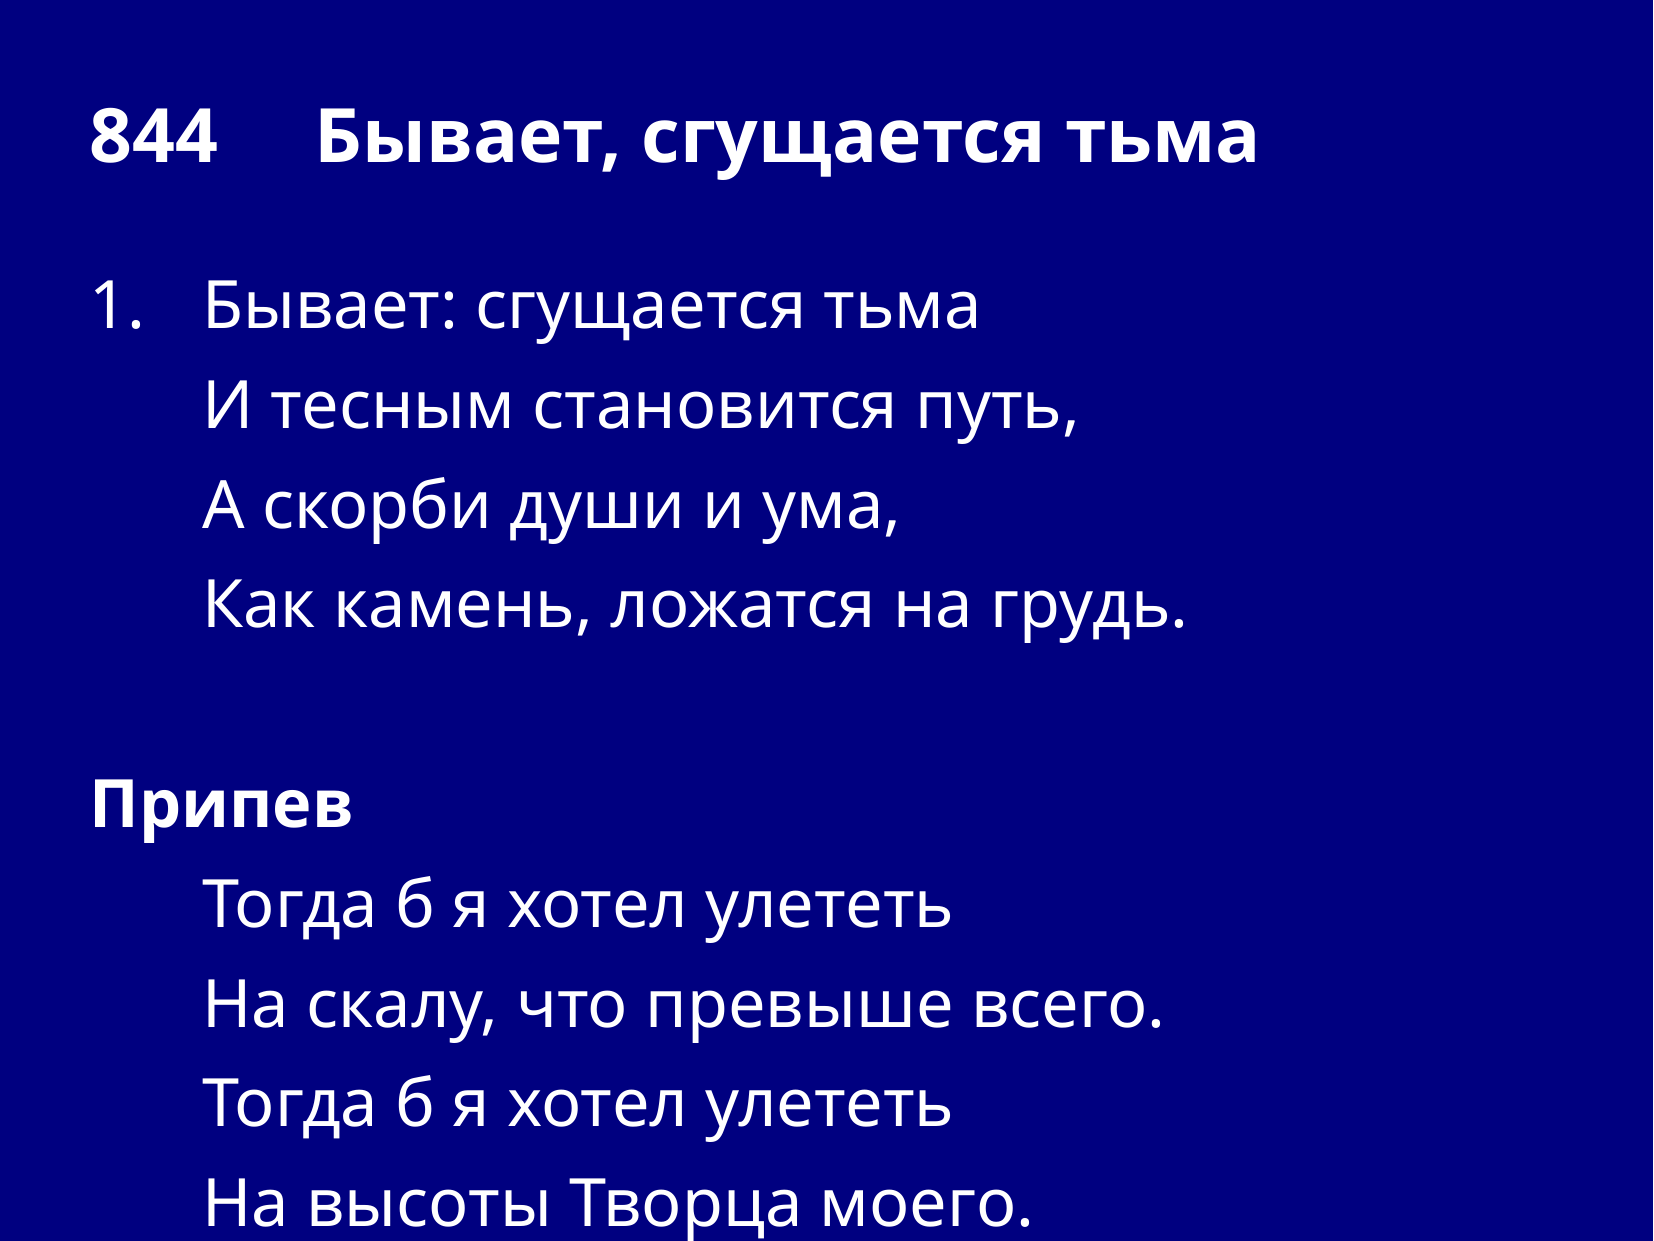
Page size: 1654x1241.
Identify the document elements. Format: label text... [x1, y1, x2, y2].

text_box 844 Бывает, сгущается тьма [75, 75, 1576, 188]
text_box 1. Бывает: сгущается тьма И тесным становится путь, А скорби души и ума, Как камень, ложатся на грудь. Припев Тогда б я хотел улететь На скалу, что превыше всего. Тогда б я хотел улететь На высоты Творца моего. [75, 188, 1576, 1163]
